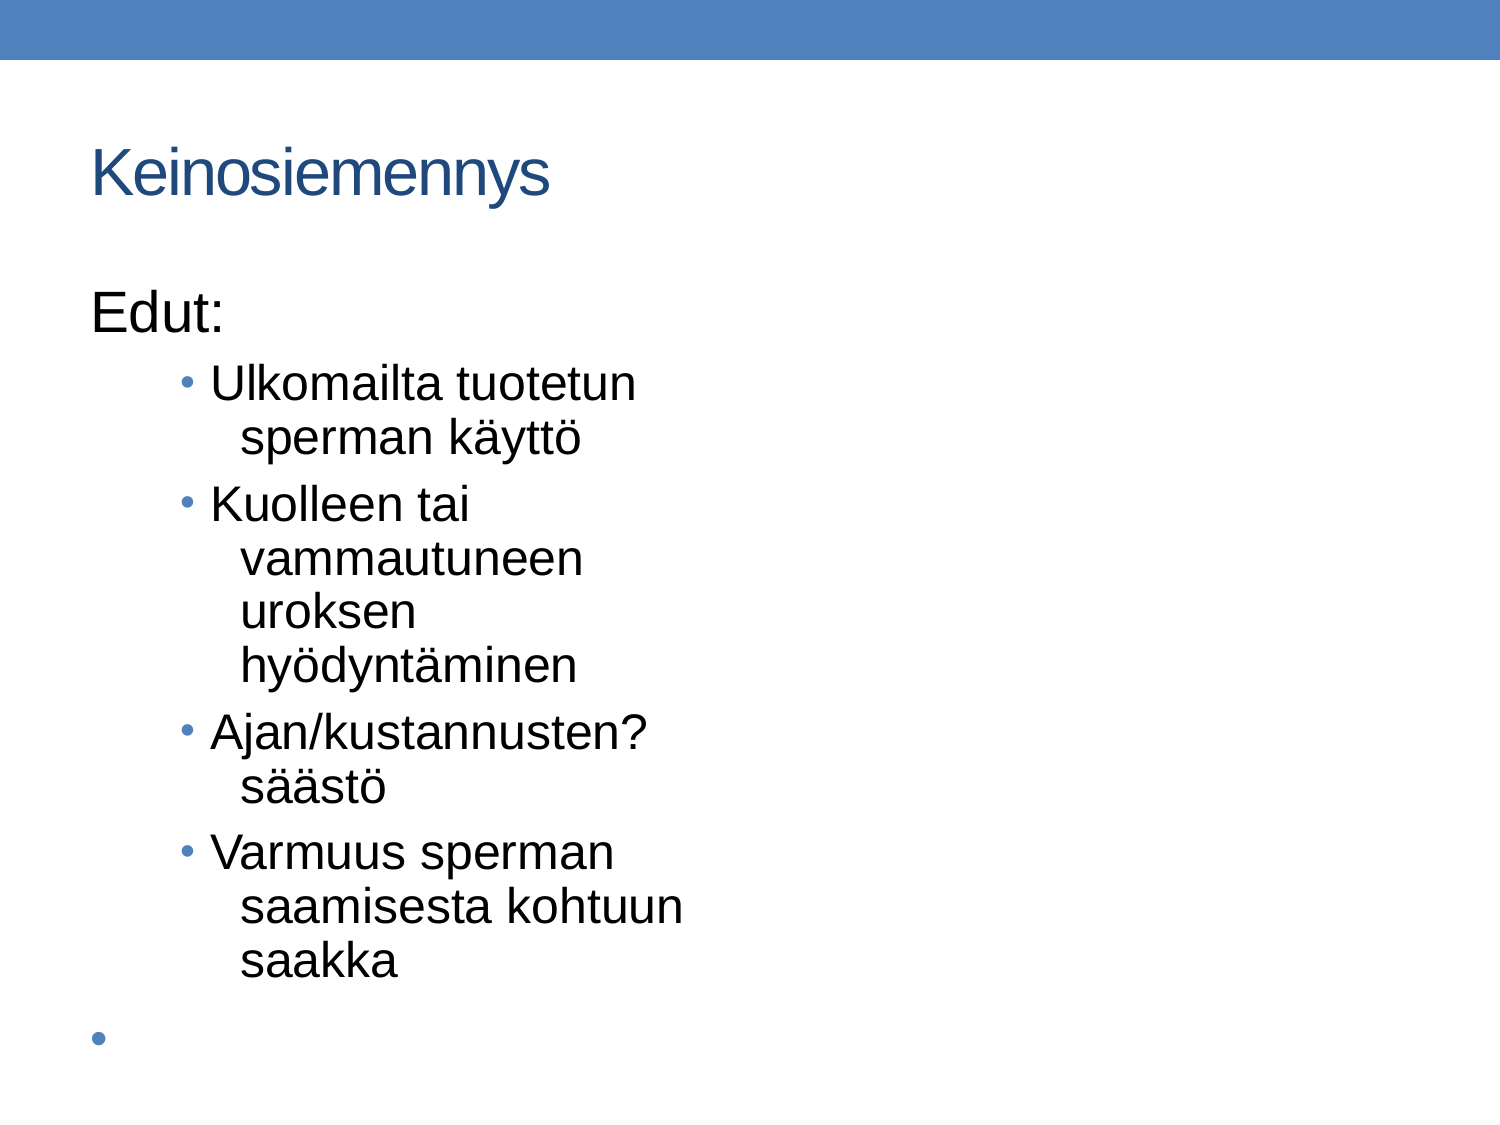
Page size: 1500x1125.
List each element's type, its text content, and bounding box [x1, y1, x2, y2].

list Edut: Ulkomailta tuotetun sperman käyttö Kuolleen tai vammautuneen uroksen hyödyntäminen Ajan/kustannusten? säästö Varmuus sperman saamisesta kohtuun saakka [75, 274, 738, 1049]
title Keinosiemennys [75, 87, 1426, 251]
